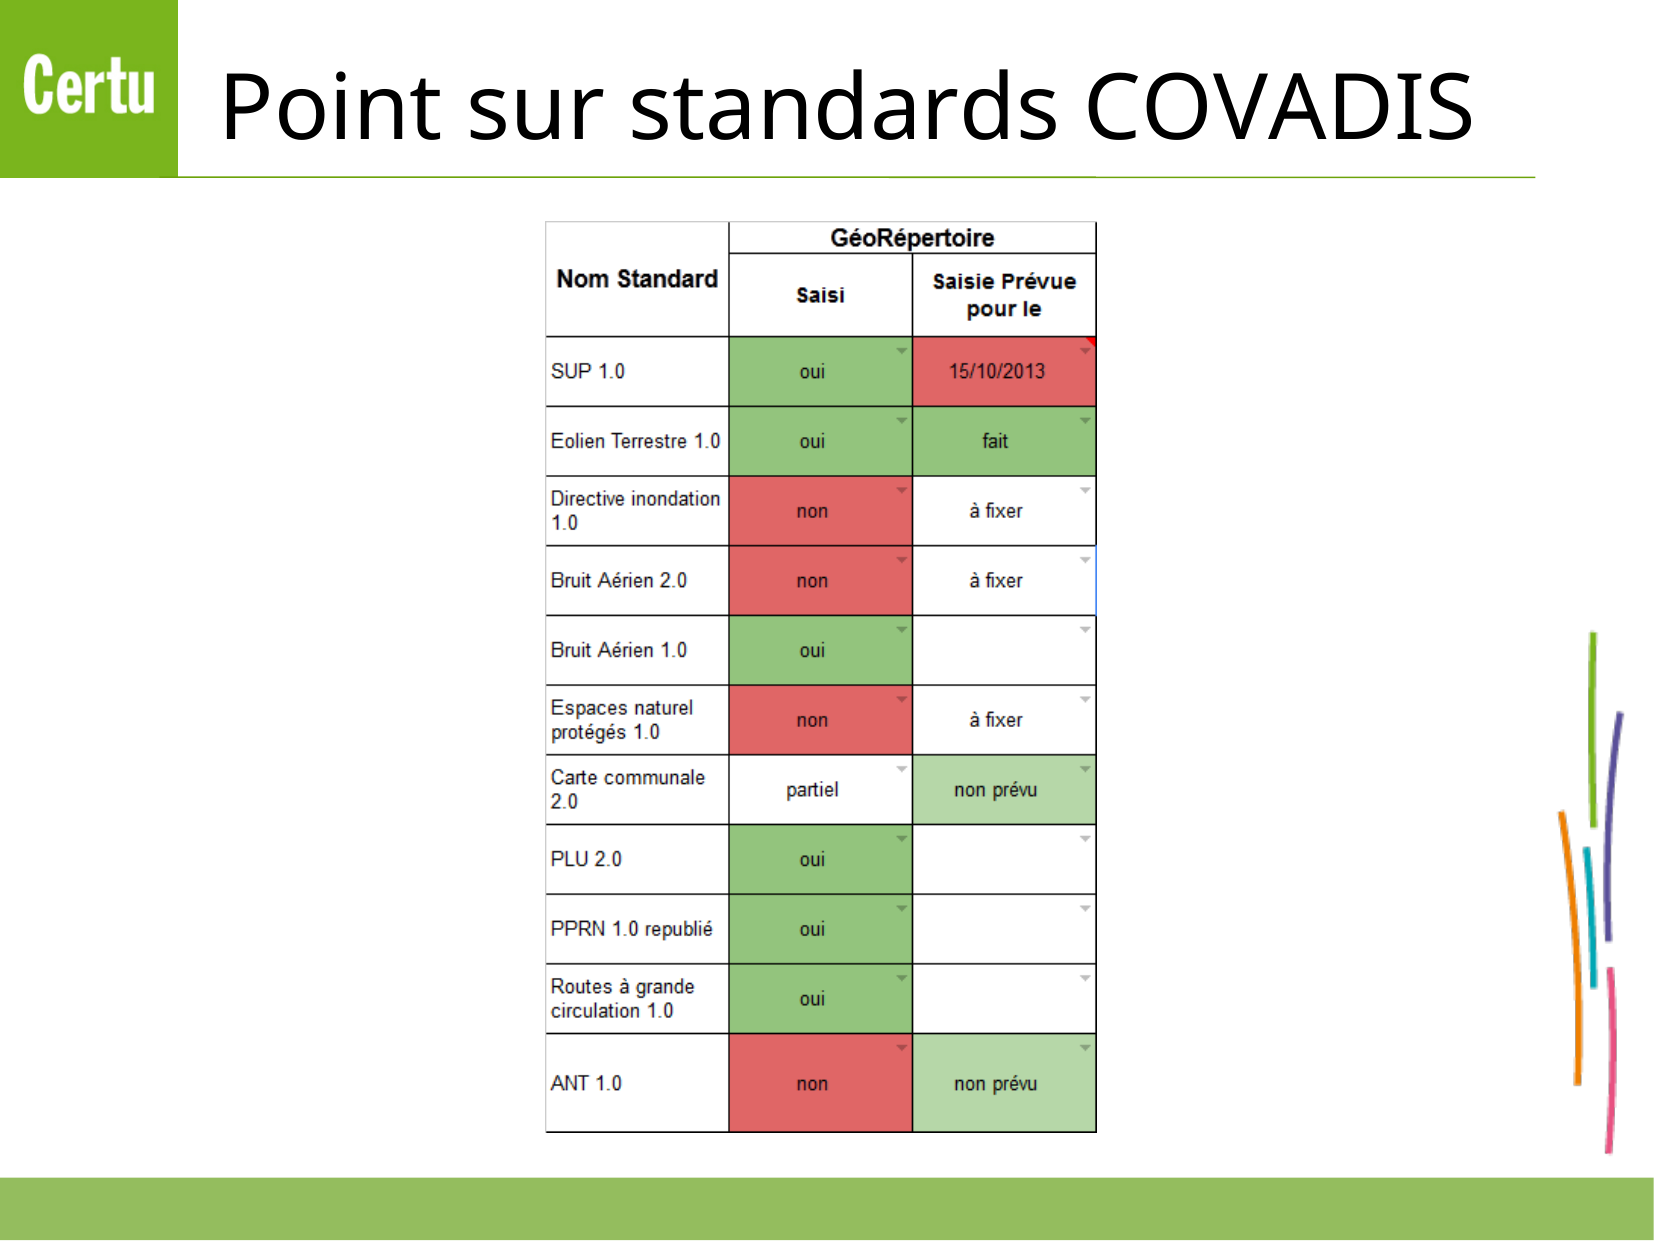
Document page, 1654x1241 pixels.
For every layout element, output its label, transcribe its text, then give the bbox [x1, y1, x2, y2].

text_box [545, 221, 1097, 1133]
title Point sur standards COVADIS [218, 43, 1536, 159]
picture [0, 0, 178, 178]
picture [1535, 620, 1654, 1165]
